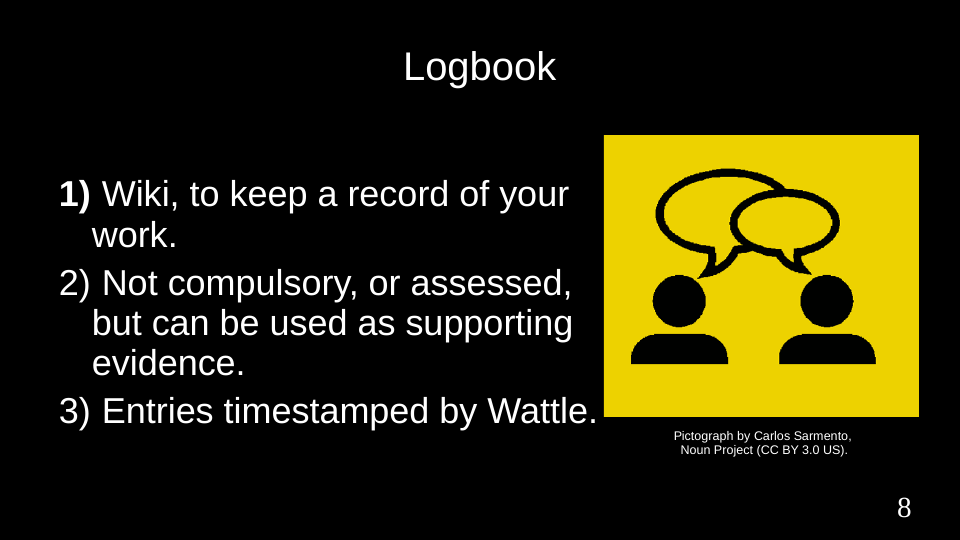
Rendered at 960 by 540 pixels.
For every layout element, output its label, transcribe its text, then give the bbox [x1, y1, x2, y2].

title Logbook [47, 21, 912, 112]
text_box Pictograph by Carlos Sarmento, Noun Project (CC BY 3.0 US). [658, 421, 871, 466]
list Wiki, to keep a record of your work. Not compulsory, or assessed, but can be used as supporting evidence. Entries timestamped by Wattle. [47, 126, 601, 440]
picture [603, 134, 919, 417]
